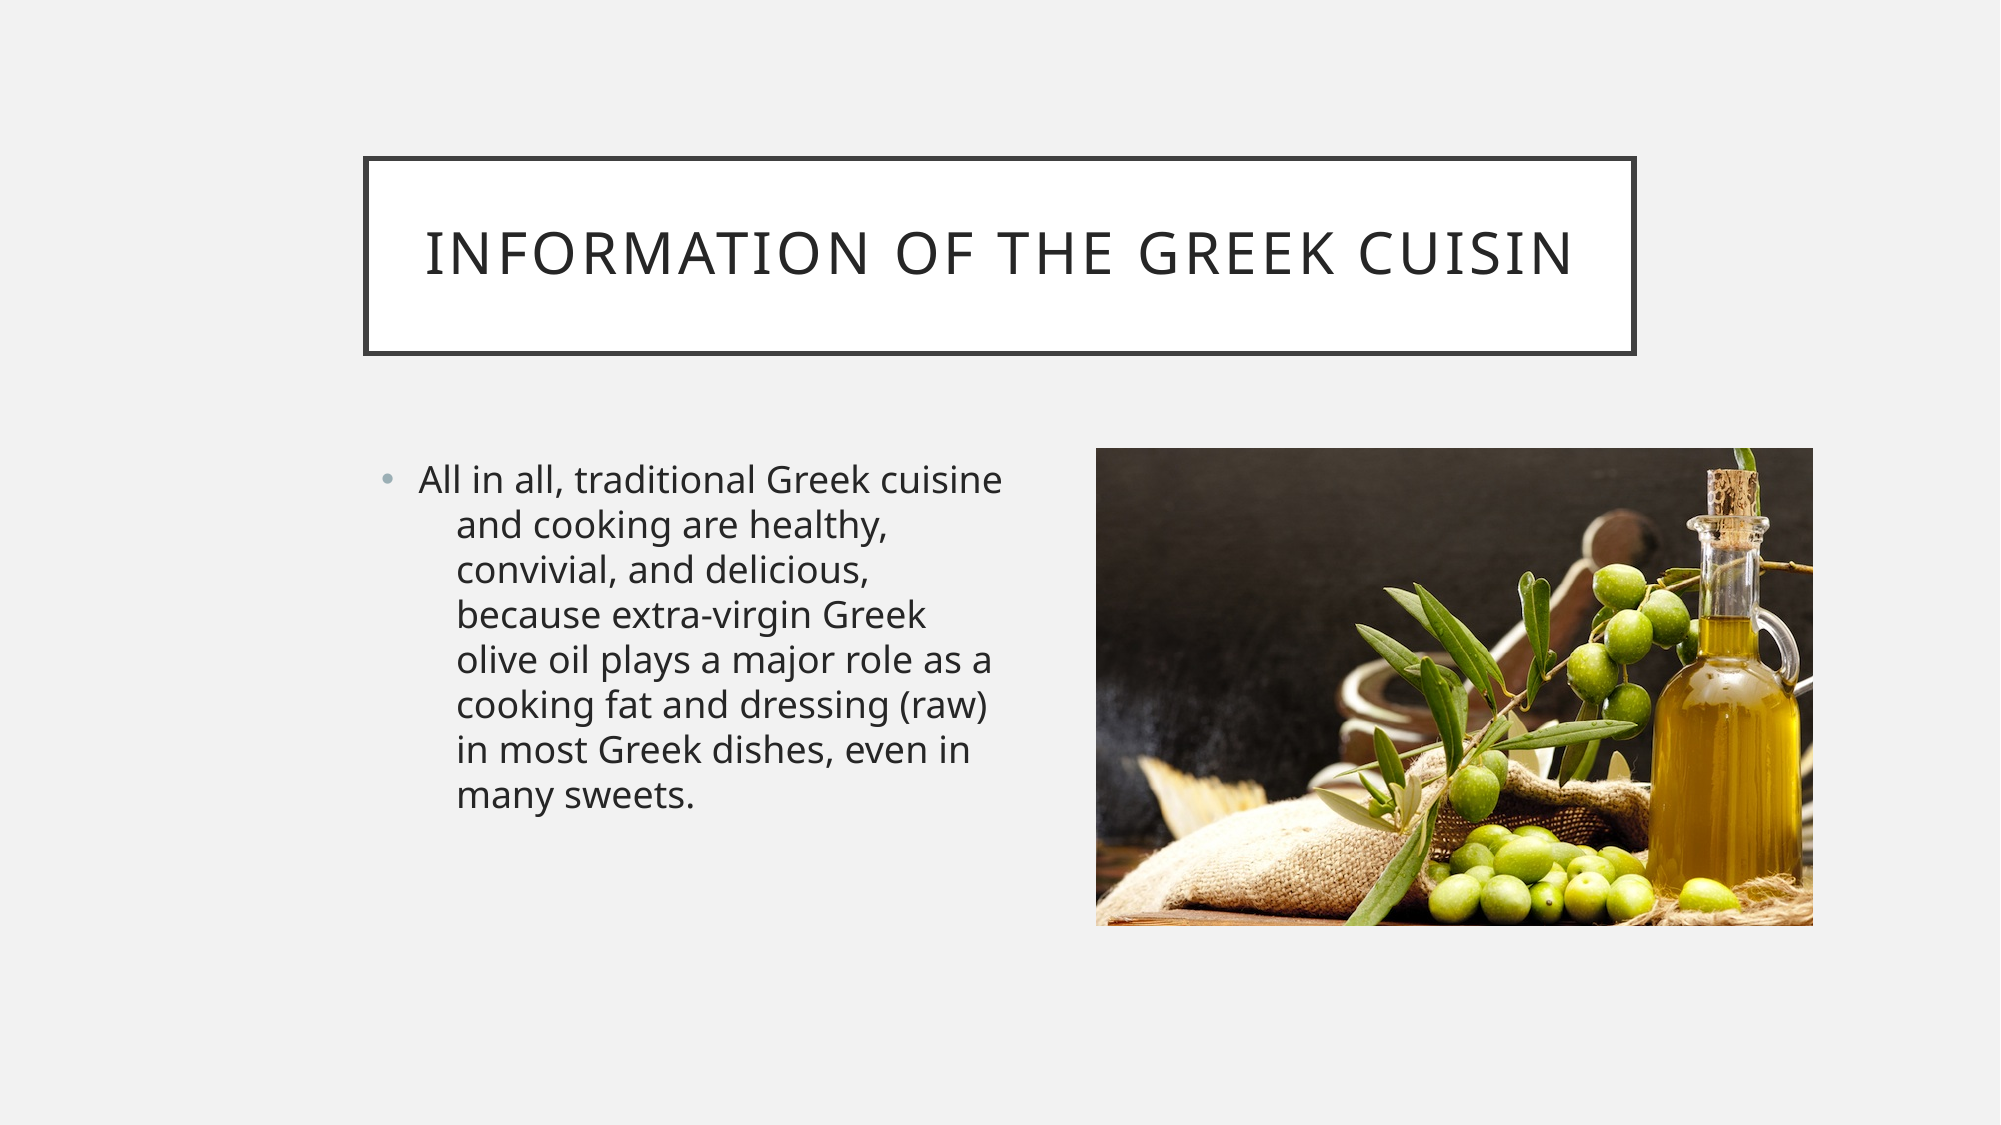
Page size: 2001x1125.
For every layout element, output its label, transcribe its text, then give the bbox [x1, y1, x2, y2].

list All in all, traditional Greek cuisine and cooking are healthy, convivial, and delicious, because extra-virgin Greek olive oil plays a major role as a cooking fat and dressing (raw) in most Greek dishes, even in many sweets. [366, 448, 1024, 942]
picture [1096, 448, 1813, 926]
title Information OF THE GREEK CUISIN [366, 158, 1634, 354]
